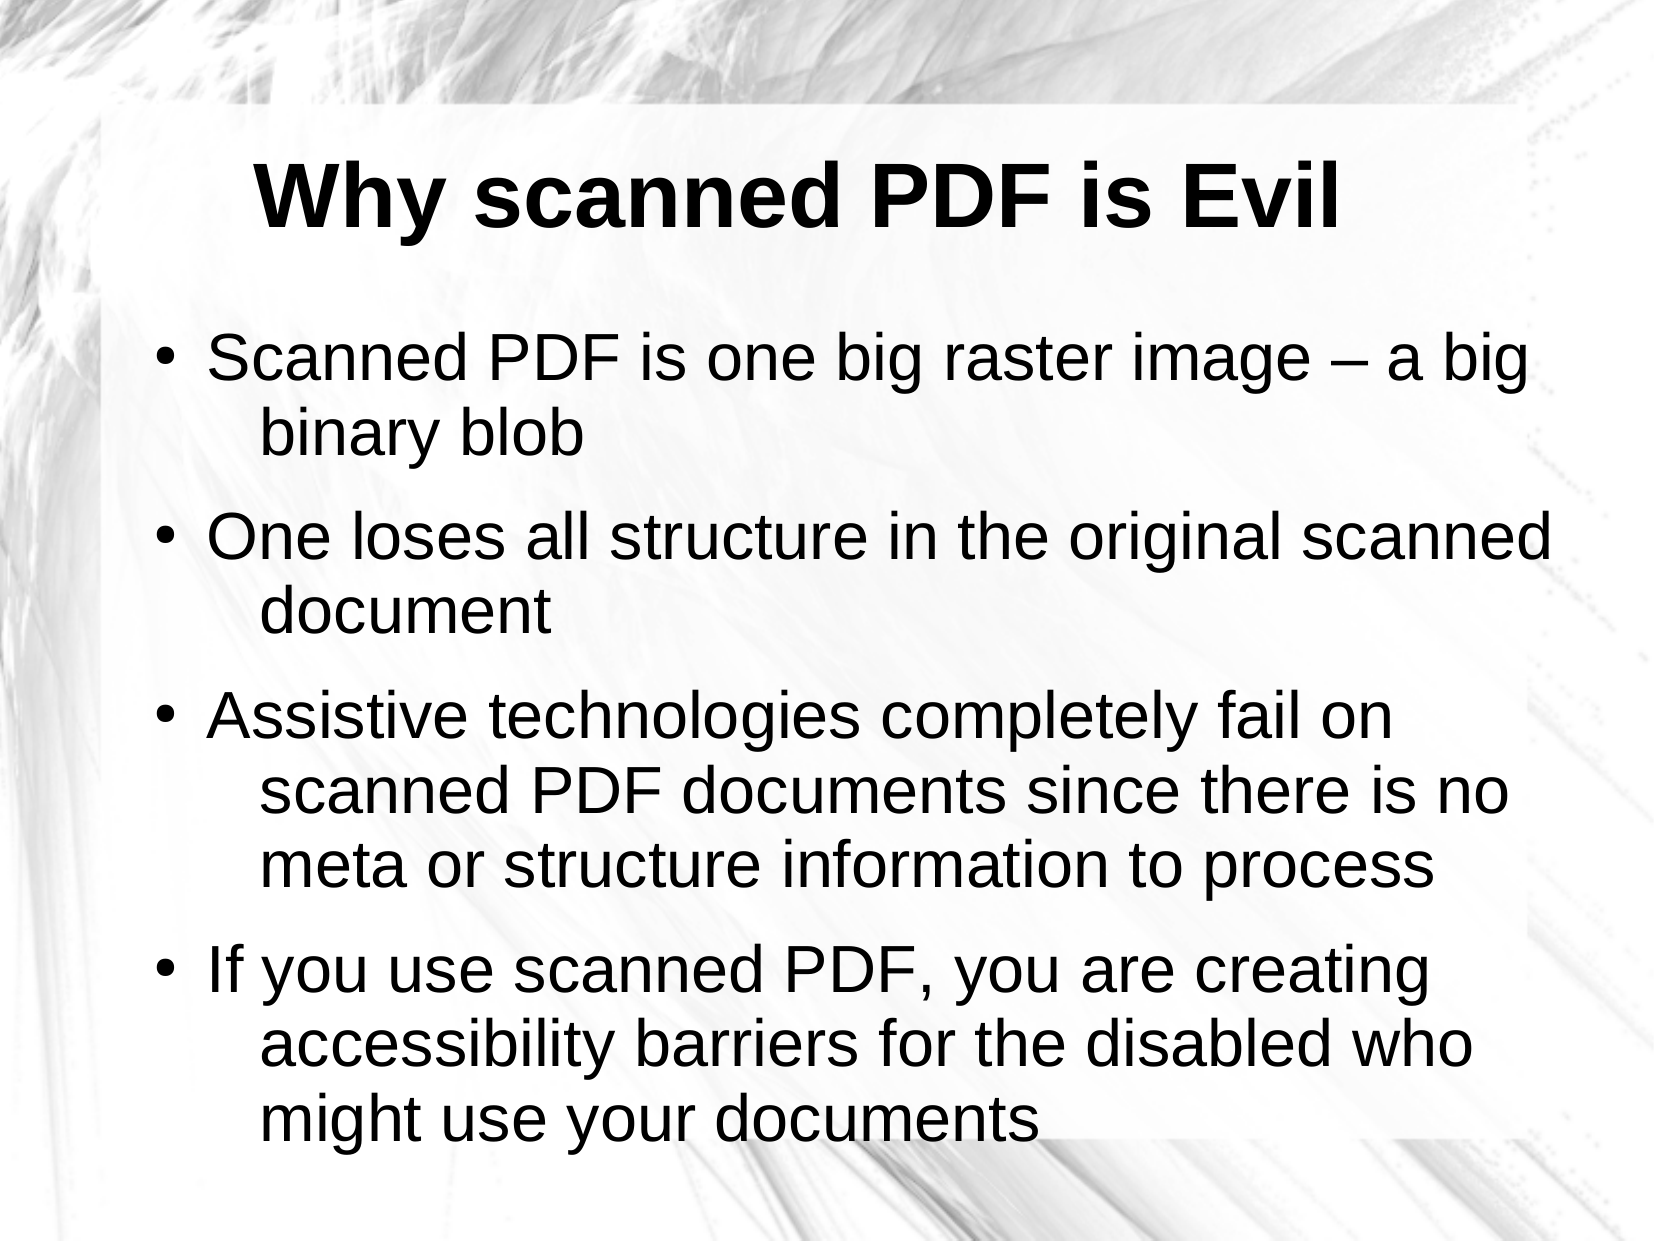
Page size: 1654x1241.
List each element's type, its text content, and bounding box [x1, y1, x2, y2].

list Scanned PDF is one big raster image – a big binary blob One loses all structure in the original scanned document Assistive technologies completely fail on scanned PDF documents since there is no meta or structure information to process If you use scanned PDF, you are creating accessibility barriers for the disabled who might use your documents [118, 319, 1571, 1157]
picture [0, 0, 1654, 1241]
title Why scanned PDF is Evil [118, 112, 1506, 281]
